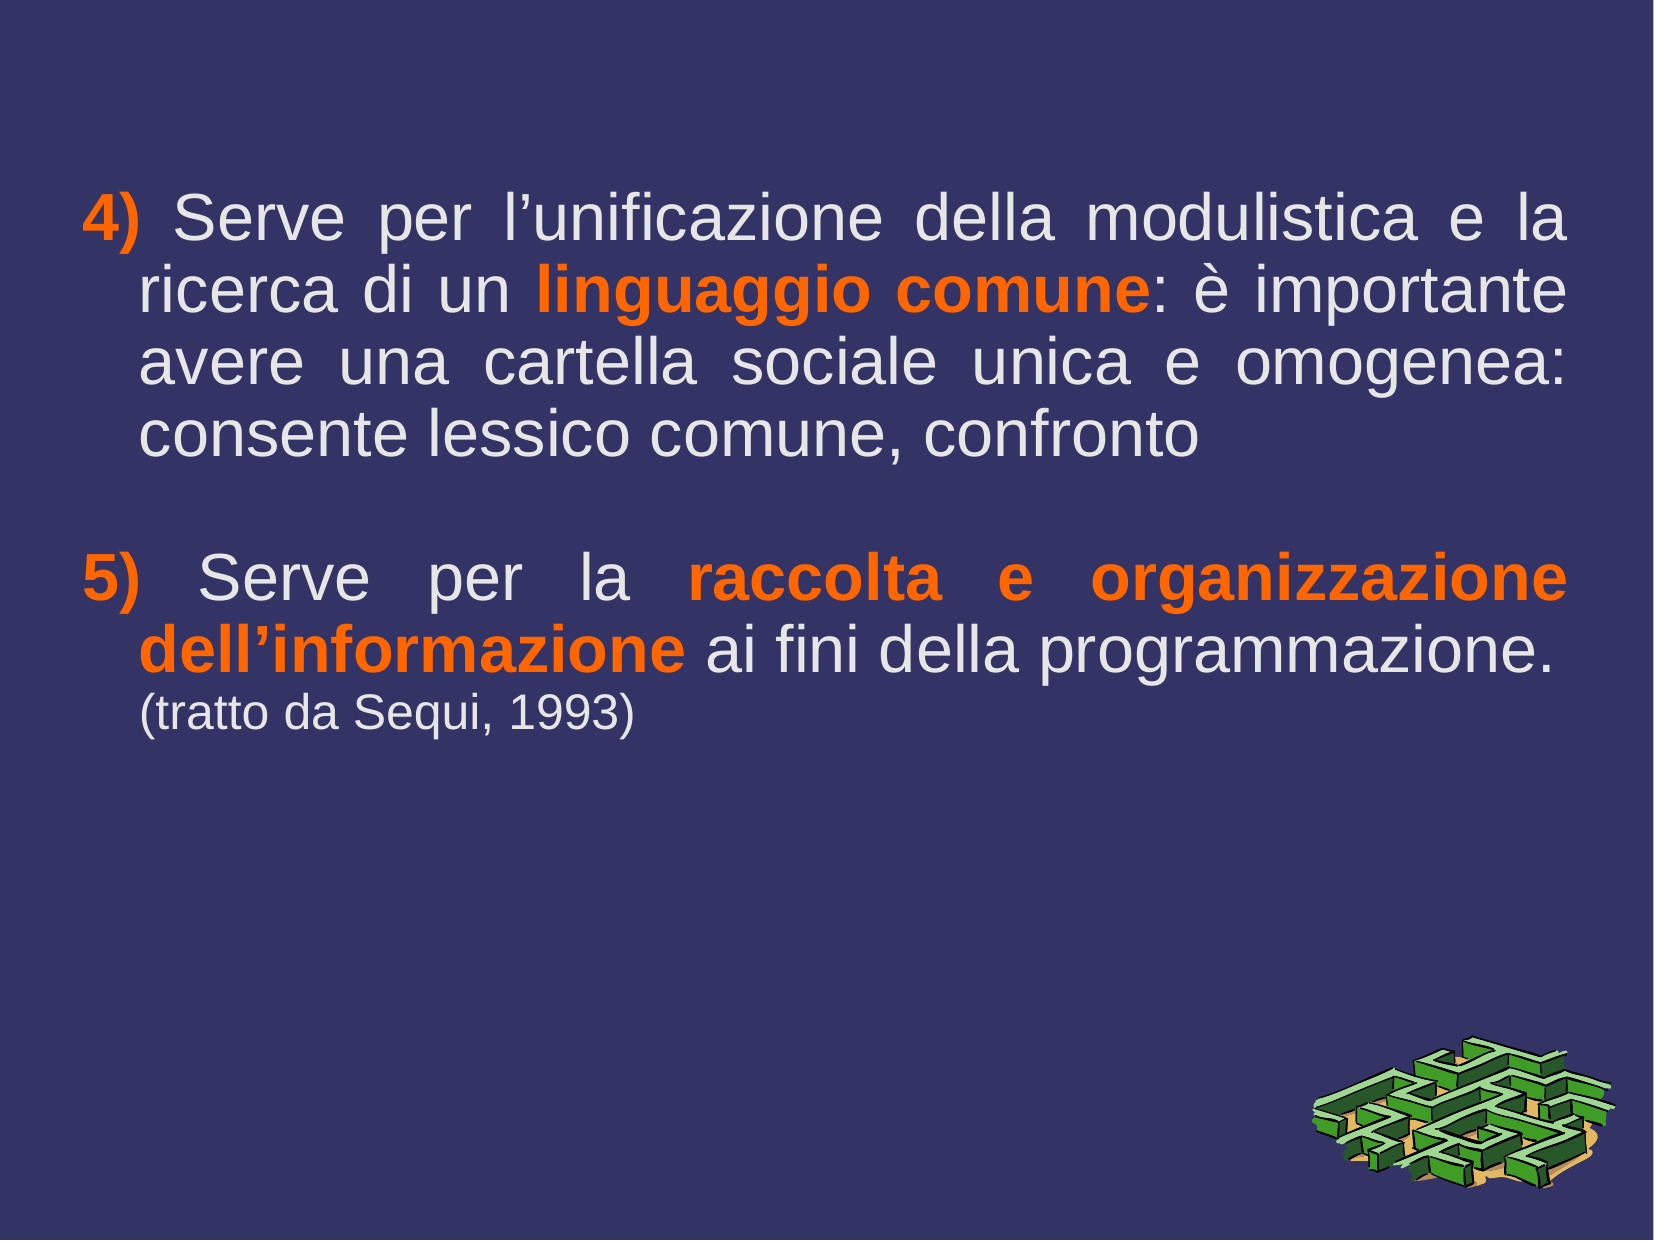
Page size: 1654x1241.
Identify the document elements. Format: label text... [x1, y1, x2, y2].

text_box 4) Serve per l’unificazione della modulistica e la ricerca di un linguaggio comune: è importante avere una cartella sociale unica e omogenea: consente lessico comune, confronto 5) Serve per la raccolta e organizzazione dell’informazione ai fini della programmazione. (tratto da Sequi, 1993) [82, 183, 1569, 1146]
